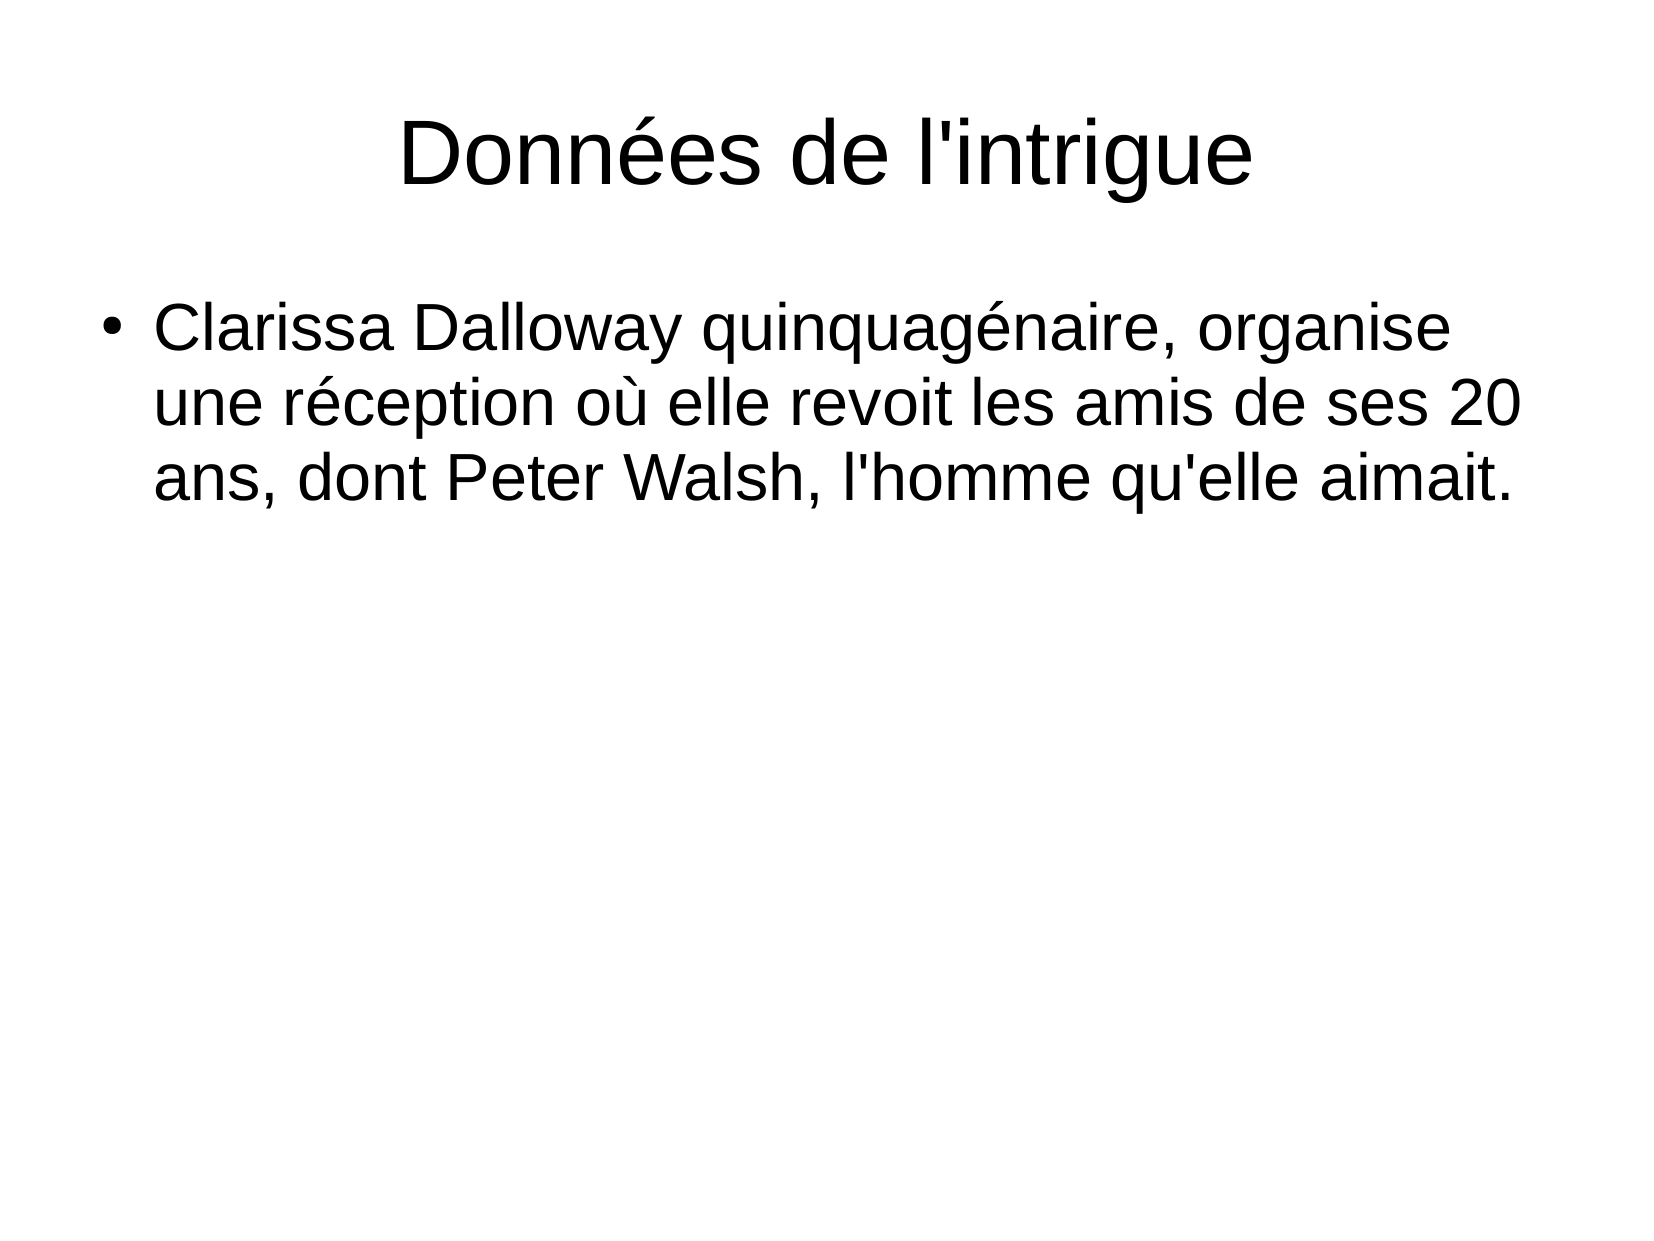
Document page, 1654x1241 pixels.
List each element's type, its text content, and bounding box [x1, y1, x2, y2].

title Données de l'intrigue [82, 49, 1571, 257]
list Clarissa Dalloway quinquagénaire, organise une réception où elle revoit les amis de ses 20 ans, dont Peter Walsh, l'homme qu'elle aimait. [82, 290, 1571, 1010]
